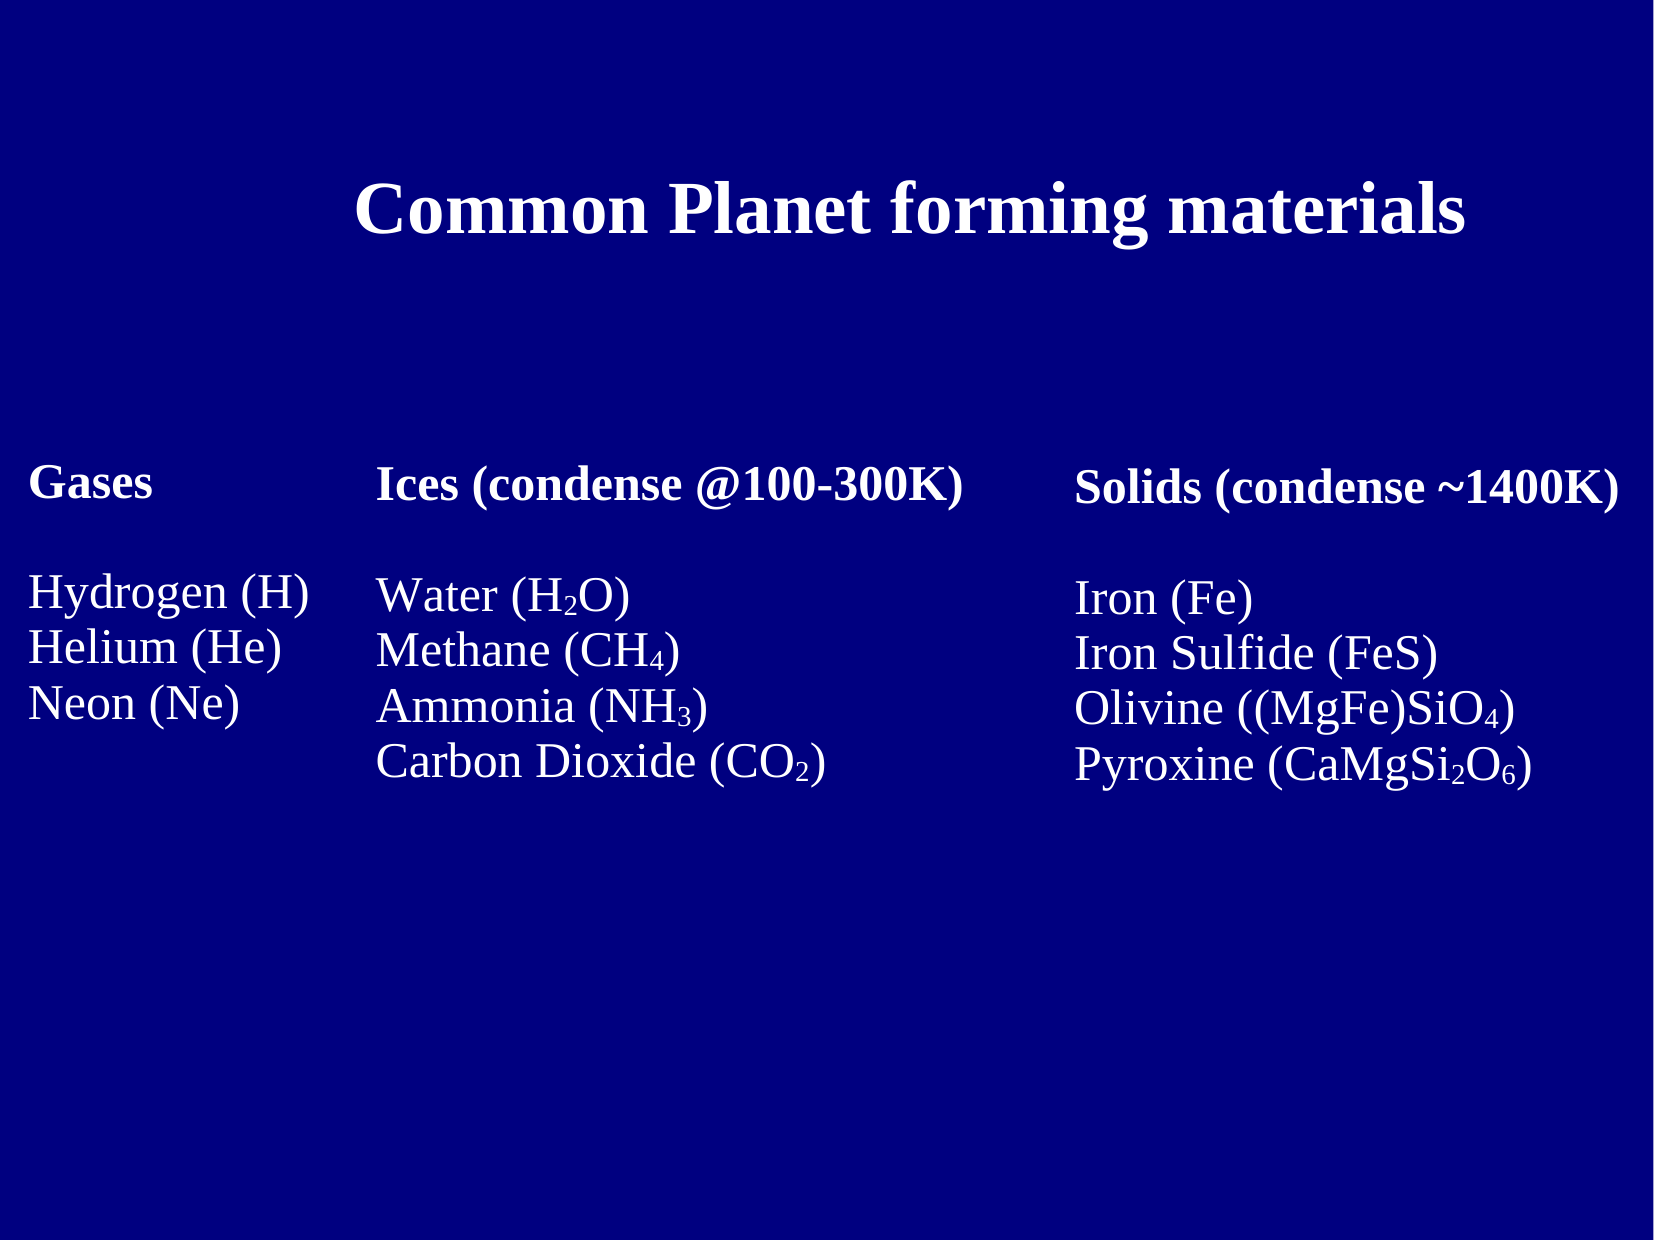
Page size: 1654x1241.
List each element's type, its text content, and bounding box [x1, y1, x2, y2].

text_box Common Planet forming materials [353, 166, 1468, 250]
text_box Ices (condense @100-300K) Water (H2O) Methane (CH4) Ammonia (NH3) Carbon Dioxide (CO2) [375, 456, 965, 854]
text_box Solids (condense ~1400K) Iron (Fe) Iron Sulfide (FeS) Olivine ((MgFe)SiO4) Pyroxine (CaMgSi2O6) [1074, 459, 1621, 824]
text_box Gases Hydrogen (H) Helium (He) Neon (Ne) [27, 453, 310, 750]
